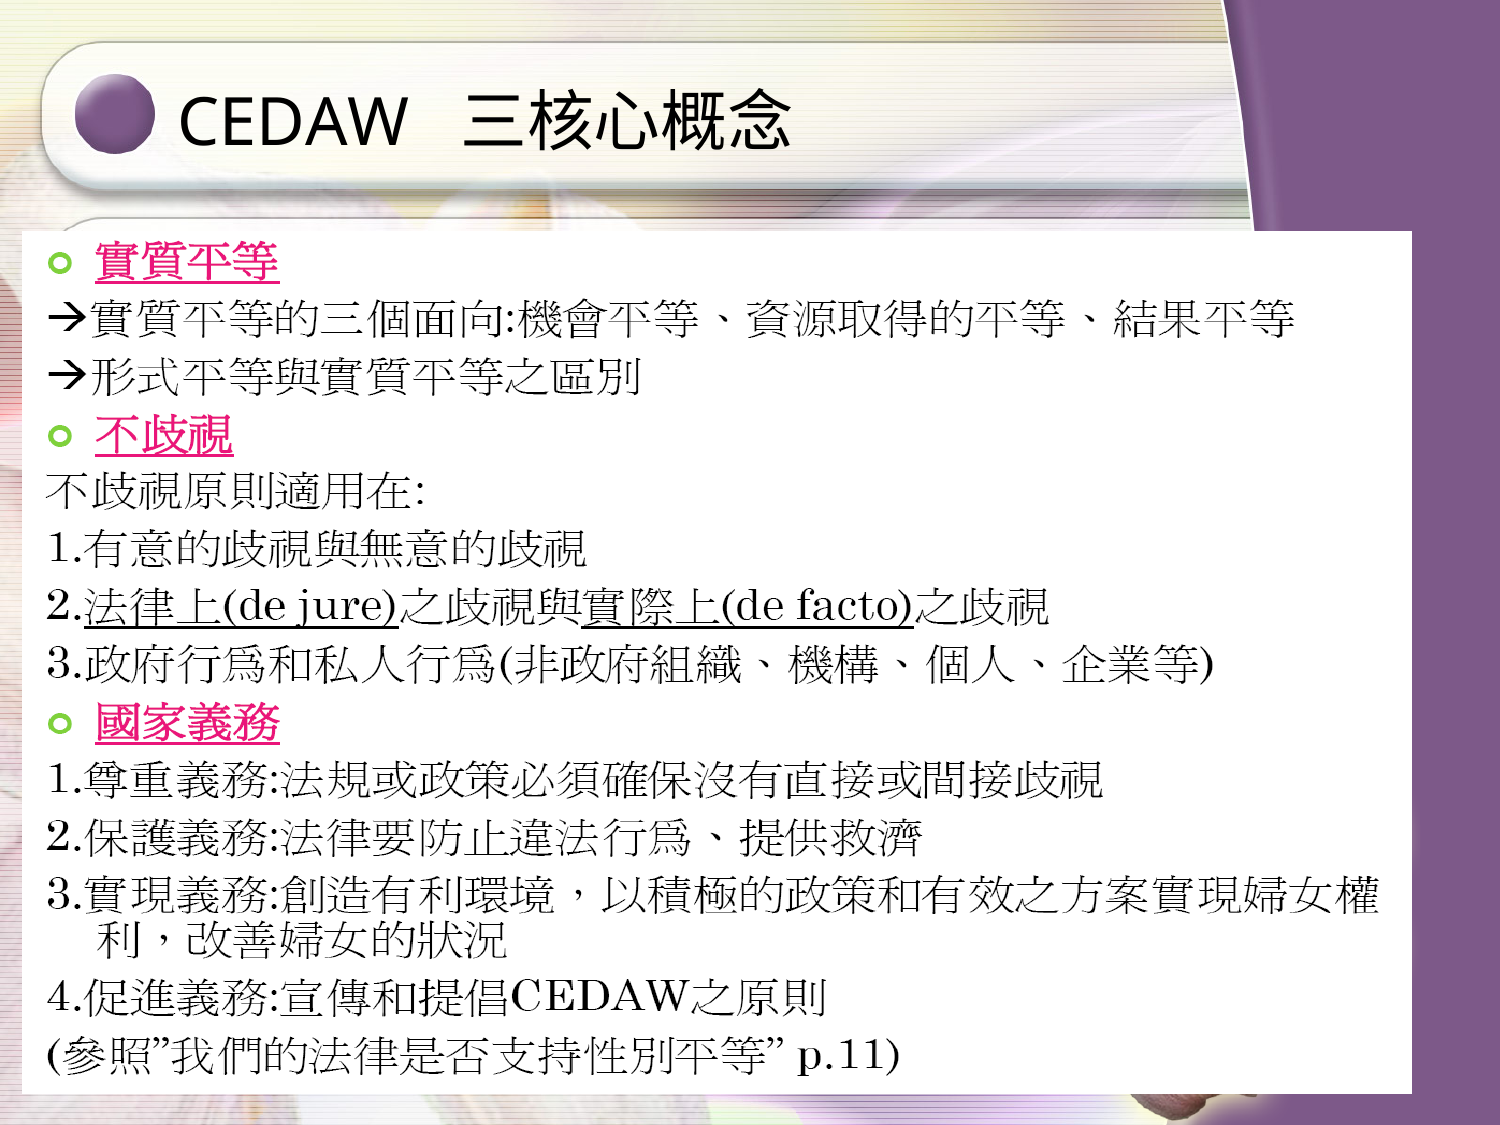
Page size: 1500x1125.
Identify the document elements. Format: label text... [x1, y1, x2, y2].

picture [22, 231, 1412, 1095]
title CEDAW 三核心概念 [162, 50, 1476, 188]
